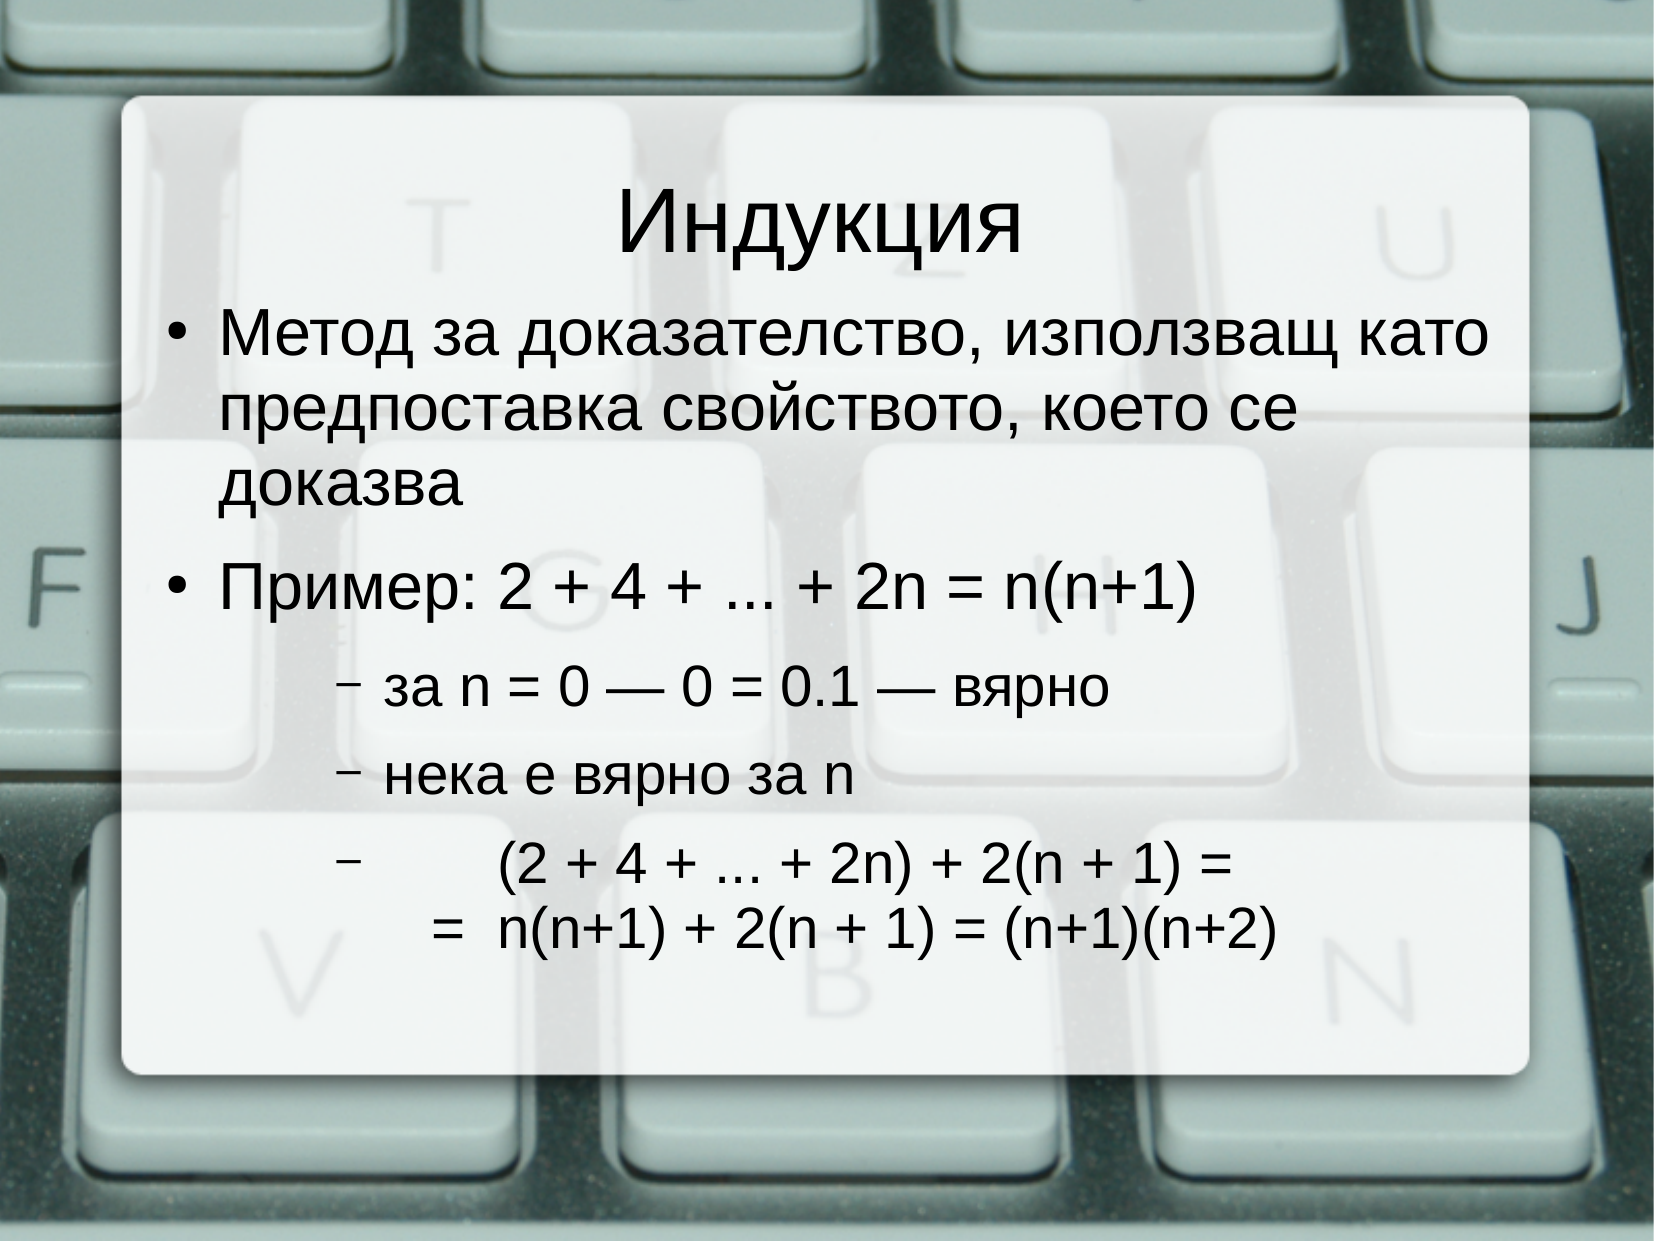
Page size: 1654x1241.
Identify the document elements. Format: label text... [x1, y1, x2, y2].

list Метод за доказателство, използващ като предпоставка свойството, което се доказва Пример: 2 + 4 + ... + 2n = n(n+1) за n = 0 — 0 = 0.1 — вярно нека е вярно за n (2 + 4 + ... + 2n) + 2(n + 1) = = n(n+1) + 2(n + 1) = (n+1)(n+2) [147, 295, 1506, 1015]
picture [0, 0, 1654, 1241]
title Индукция [135, 117, 1506, 325]
